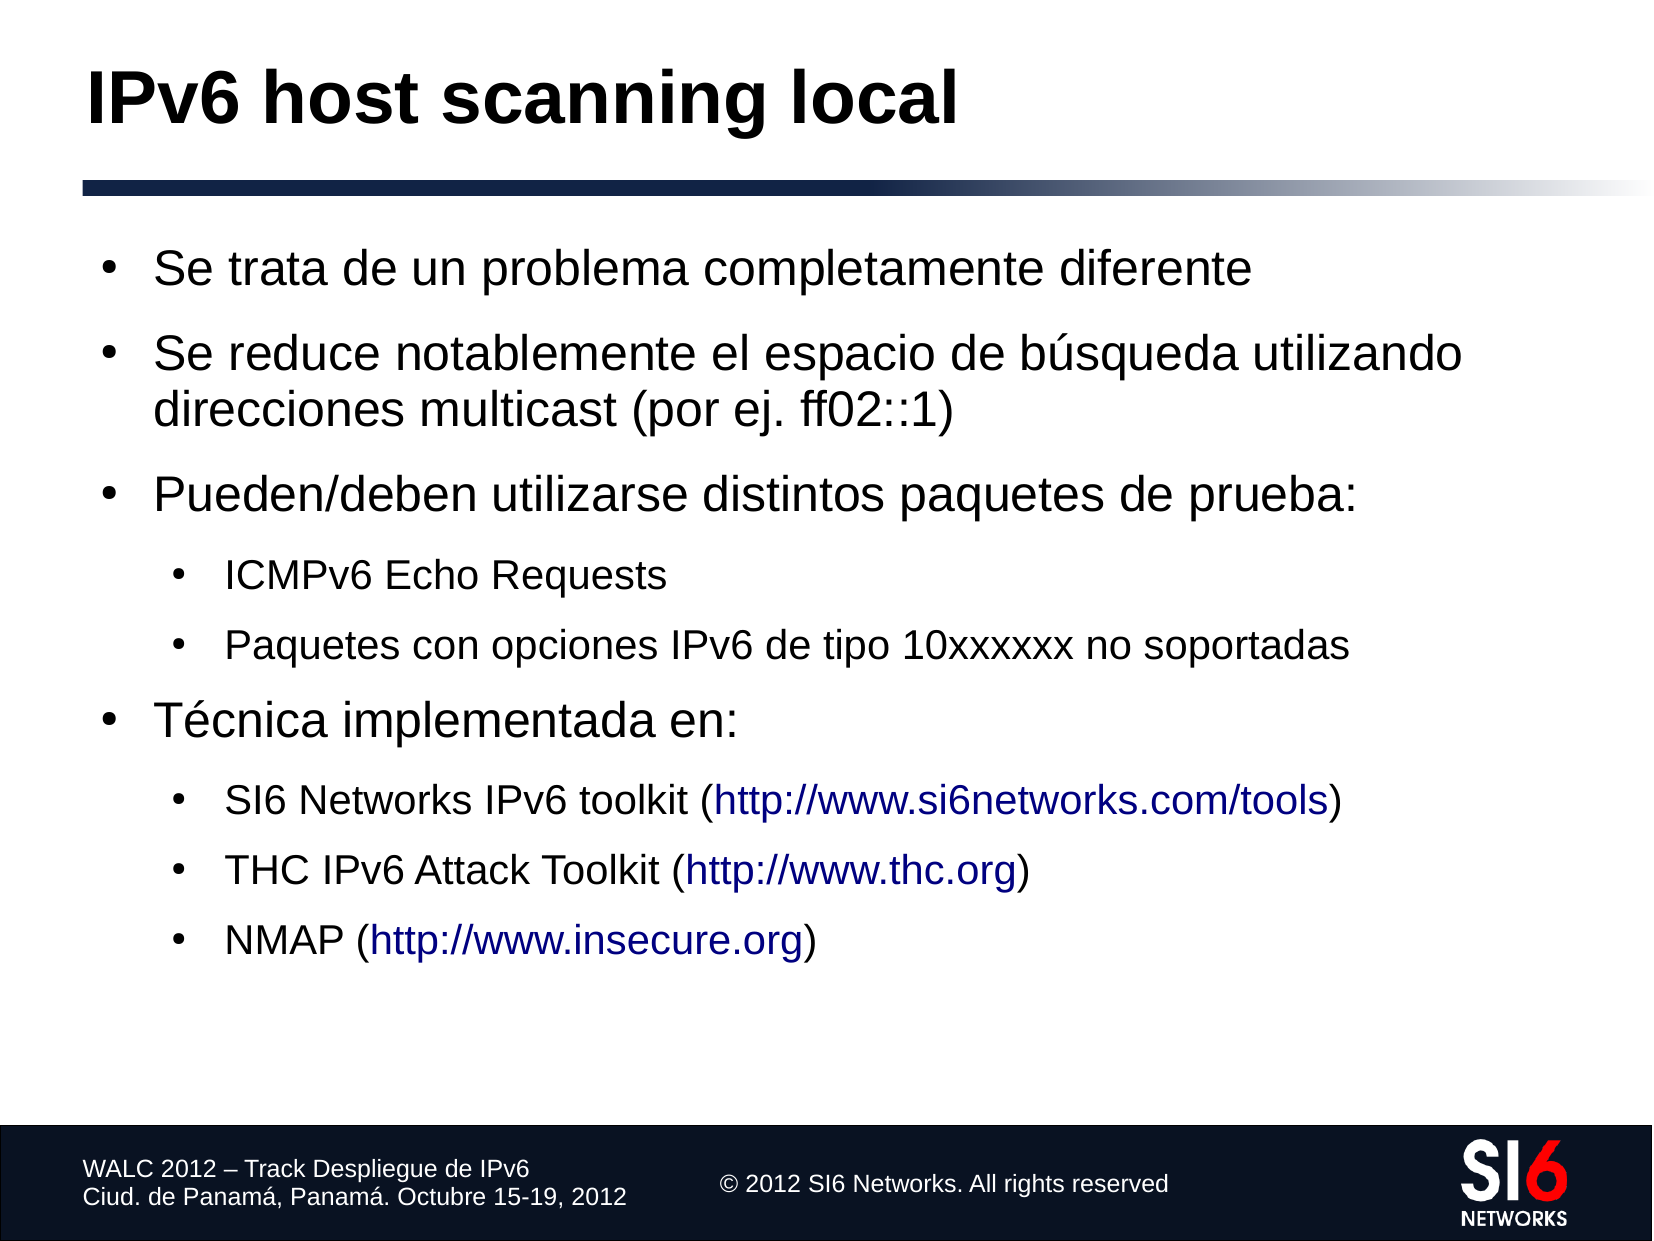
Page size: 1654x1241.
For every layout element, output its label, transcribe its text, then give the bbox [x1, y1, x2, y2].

title IPv6 host scanning local [86, 30, 1576, 166]
picture [1461, 1139, 1567, 1226]
list Se trata de un problema completamente diferente Se reduce notablemente el espacio de búsqueda utilizando direcciones multicast (por ej. ff02::1) Pueden/deben utilizarse distintos paquetes de prueba: ICMPv6 Echo Requests Paquetes con opciones IPv6 de tipo 10xxxxxx no soportadas Técnica implementada en: SI6 Networks IPv6 toolkit (http://www.si6networks.com/tools) THC IPv6 Attack Toolkit (http://www.thc.org) NMAP (http://www.insecure.org) [82, 240, 1571, 1059]
